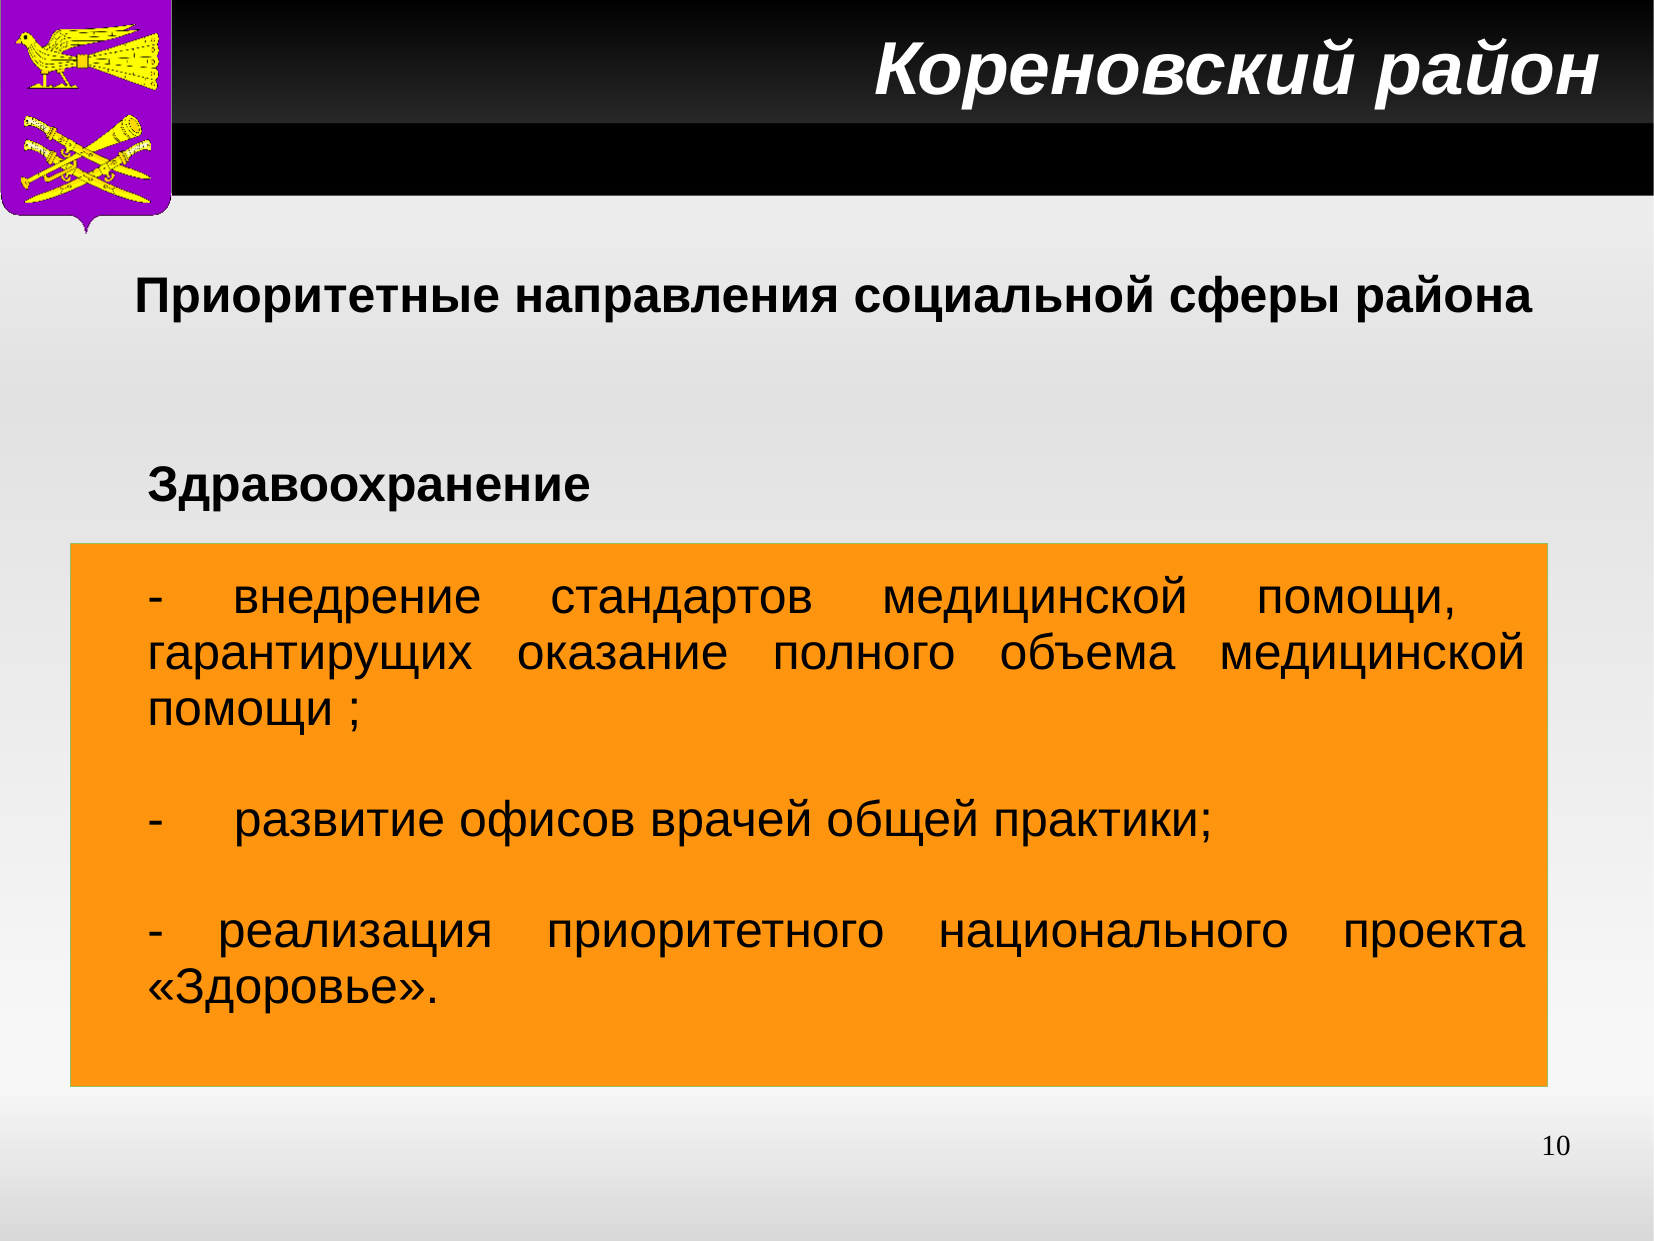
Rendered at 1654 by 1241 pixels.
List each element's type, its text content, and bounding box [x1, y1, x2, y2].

text_box Здравоохранение - внедрение стандартов медицинской помощи, гарантирущих оказание полного объема медицинской помощи ; - развитие офисов врачей общей практики; - реализация приоритетного национального проекта «Здоровье». [132, 449, 1541, 1022]
picture [0, 0, 1654, 1241]
text_box Кореновский район [797, 19, 1617, 119]
text_box Приоритетные направления социальной сферы района [119, 260, 1548, 331]
text_box [70, 543, 1548, 1087]
